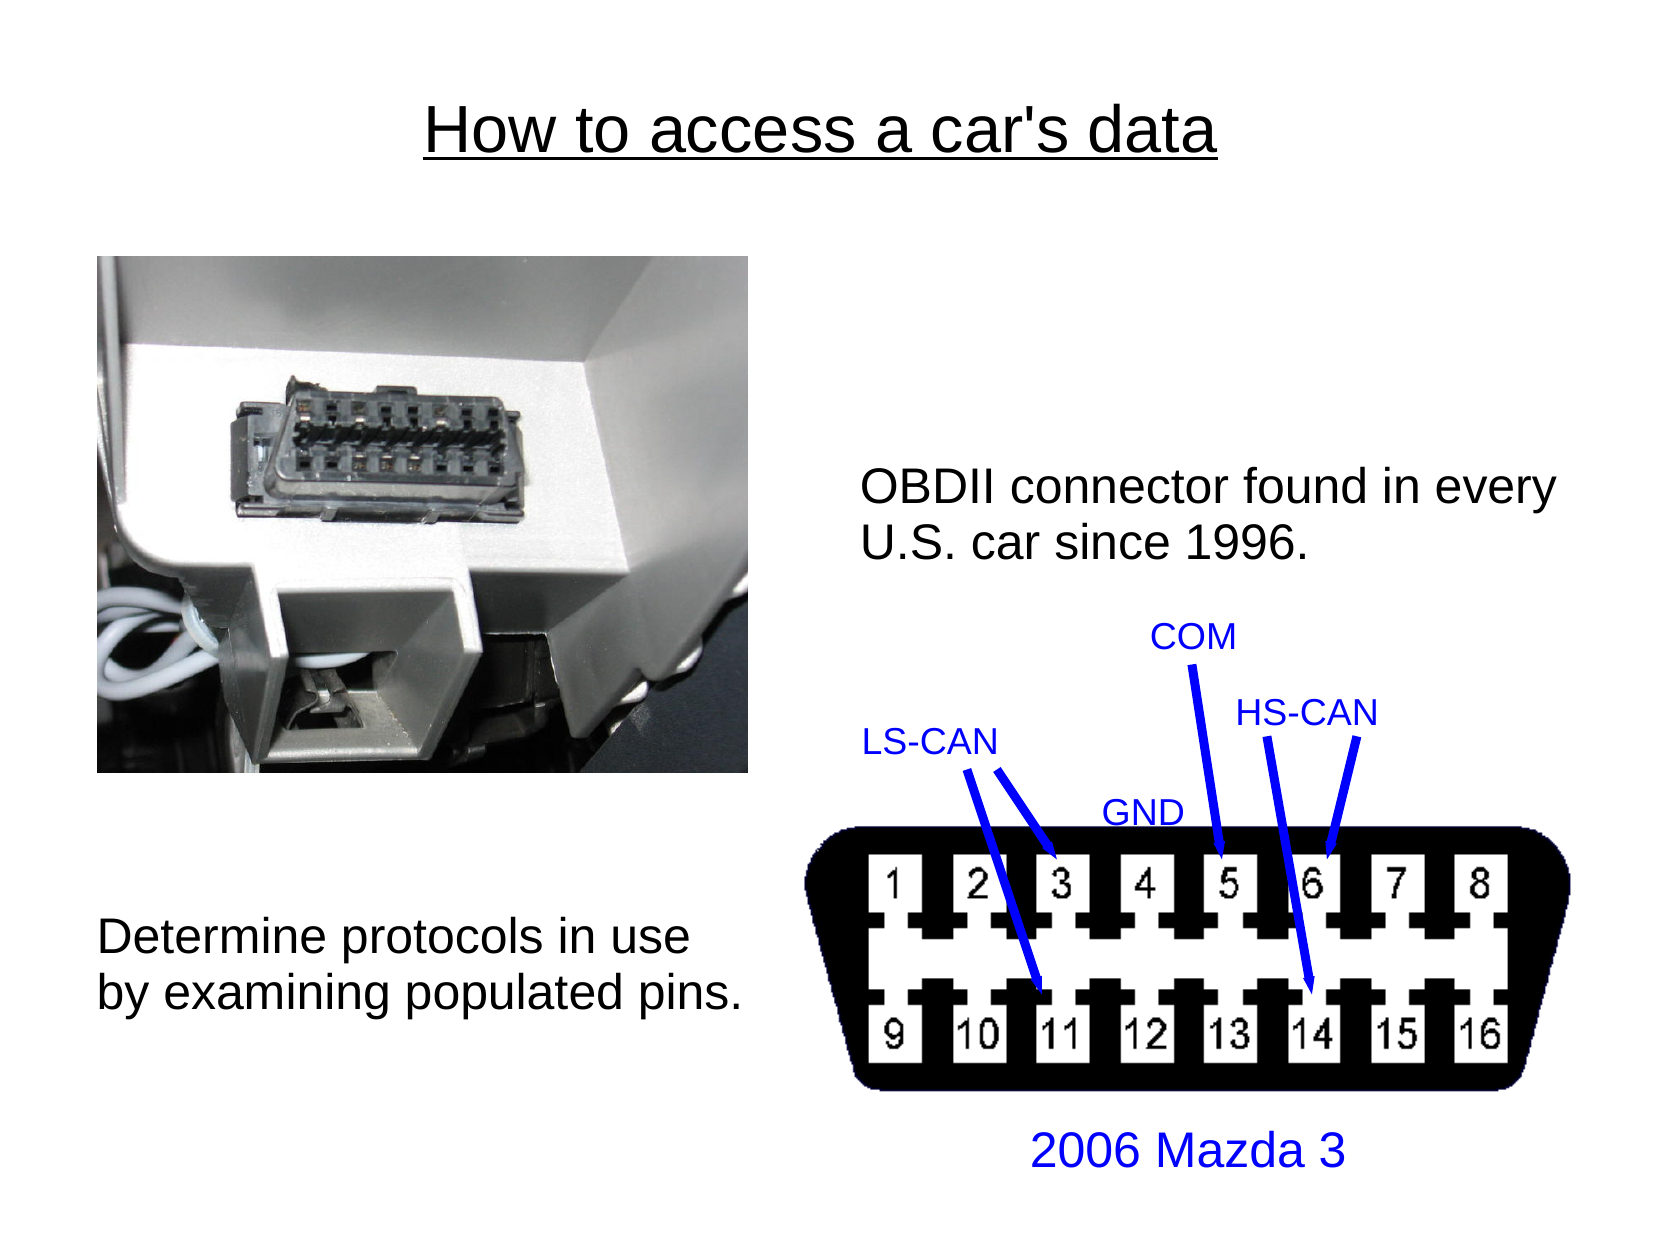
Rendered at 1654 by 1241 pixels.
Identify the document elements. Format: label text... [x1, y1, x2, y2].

text_box GND [1086, 784, 1200, 842]
text_box COM [1135, 607, 1252, 665]
text_box Determine protocols in use by examining populated pins. [81, 901, 759, 1028]
picture [786, 814, 1591, 1115]
text_box 2006 Mazda 3 [1015, 1114, 1362, 1186]
text_box HS-CAN [1220, 684, 1394, 742]
title How to access a car's data [74, 57, 1567, 203]
text_box OBDII connector found in every U.S. car since 1996. [844, 451, 1573, 578]
picture [97, 256, 748, 773]
text_box LS-CAN [846, 712, 1014, 770]
